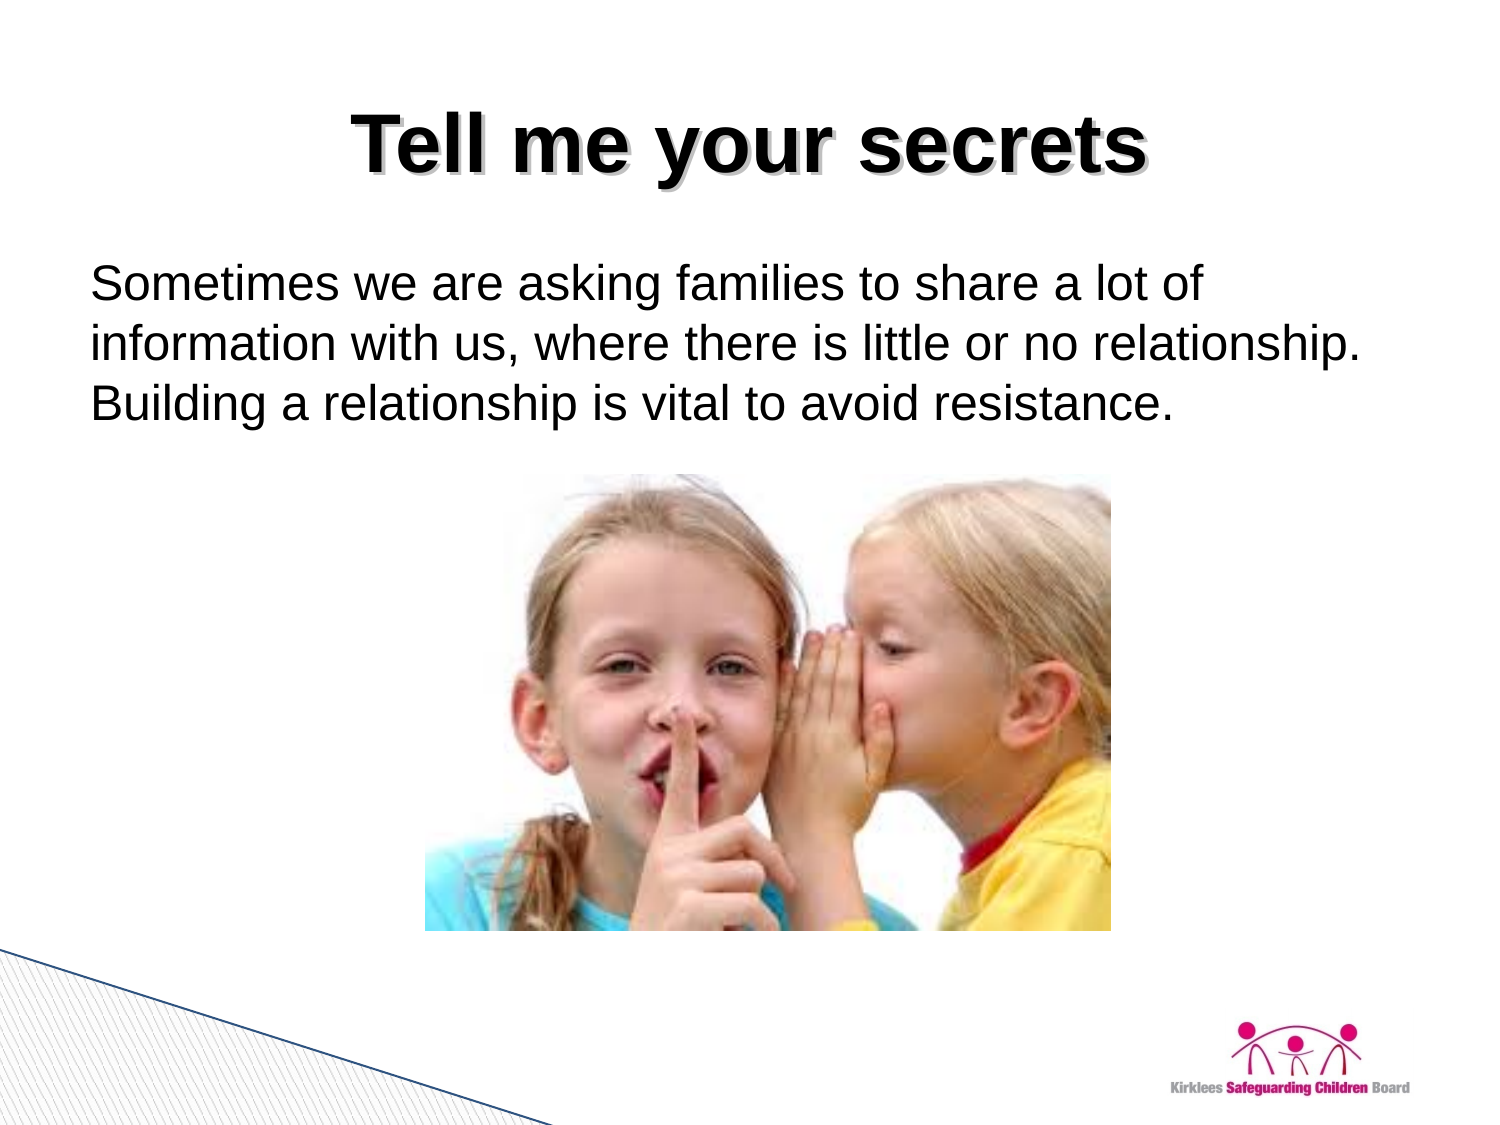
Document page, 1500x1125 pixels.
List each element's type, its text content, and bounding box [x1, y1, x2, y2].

title Tell me your secrets [75, 45, 1426, 233]
picture [425, 474, 1111, 931]
list Sometimes we are asking families to share a lot of information with us, where there is little or no relationship. Building a relationship is vital to avoid resistance. [75, 243, 1426, 986]
